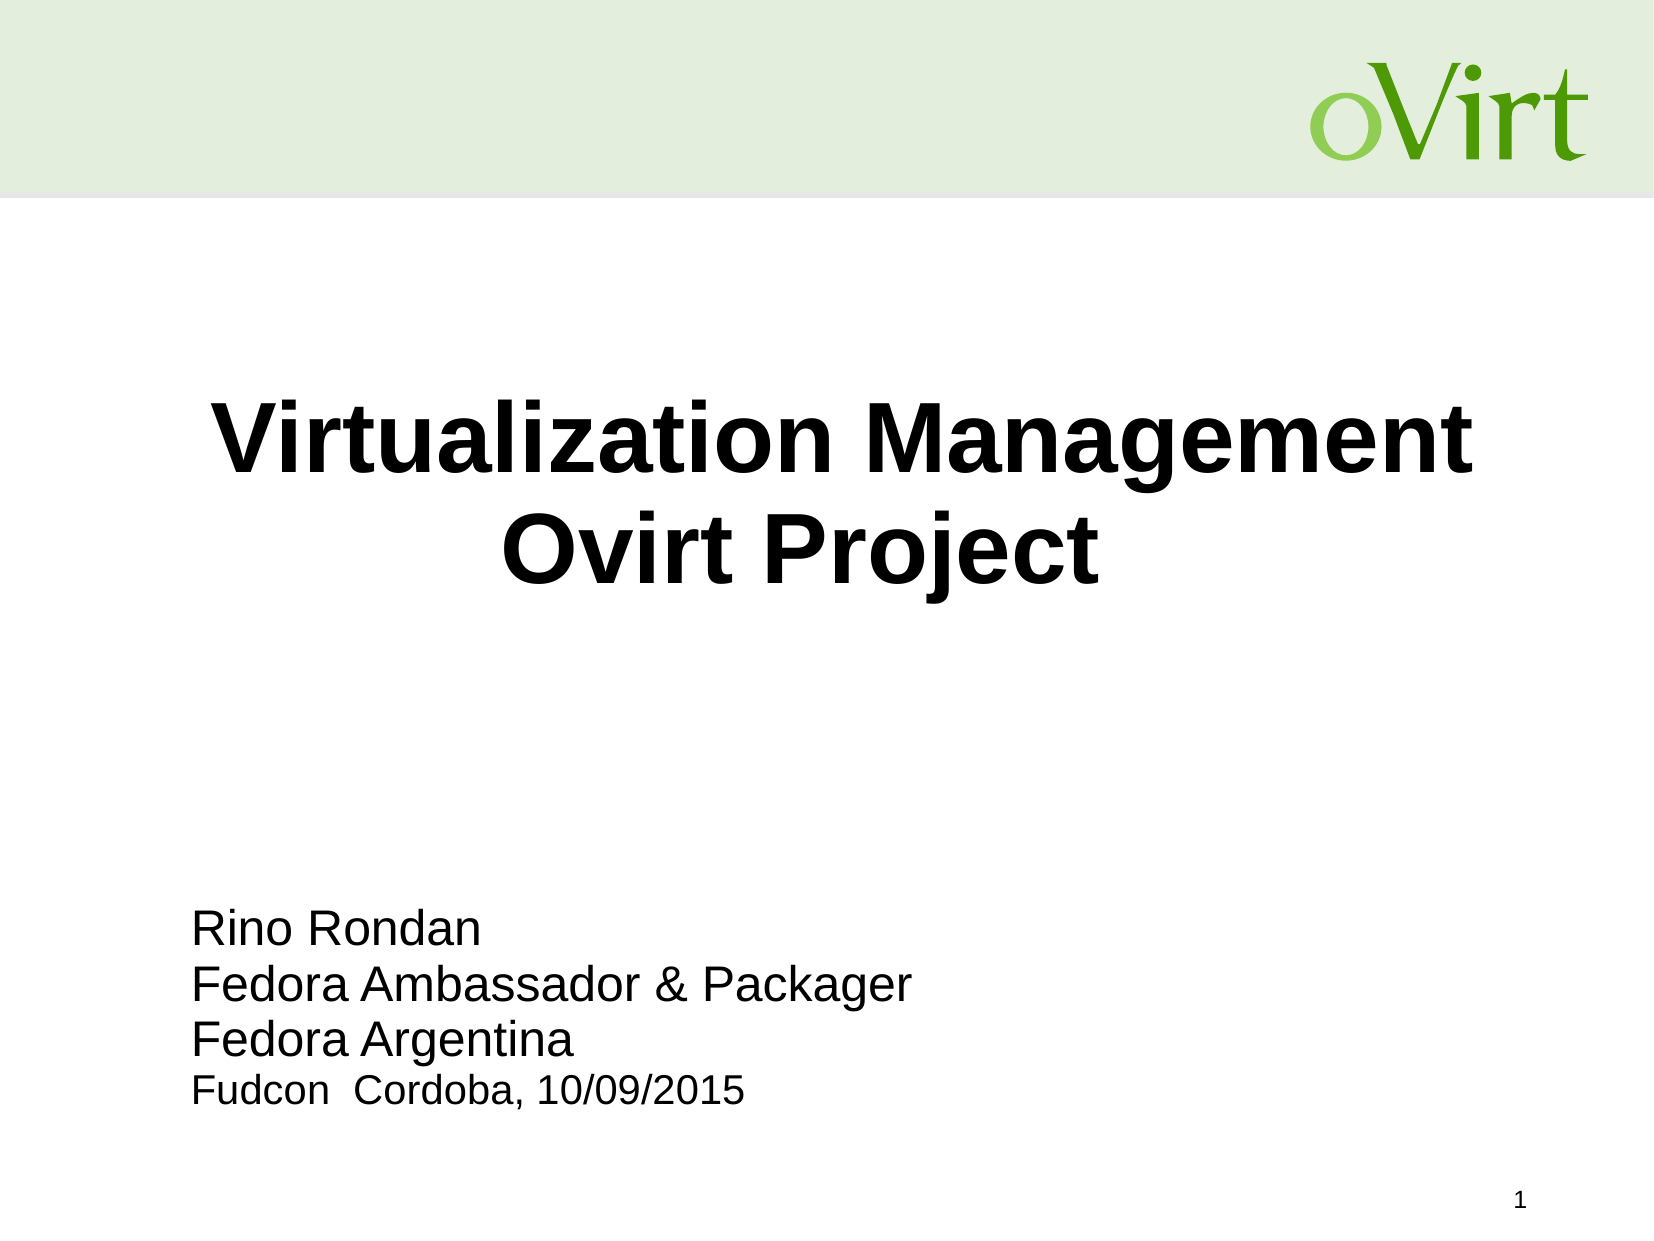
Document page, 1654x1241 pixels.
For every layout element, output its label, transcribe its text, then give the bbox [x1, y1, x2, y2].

text_box Rino Rondan Fedora Ambassador & Packager Fedora Argentina Fudcon Cordoba, 10/09/2015 [176, 669, 1549, 1122]
text_box Virtualization Management Ovirt Project [112, 374, 1549, 613]
